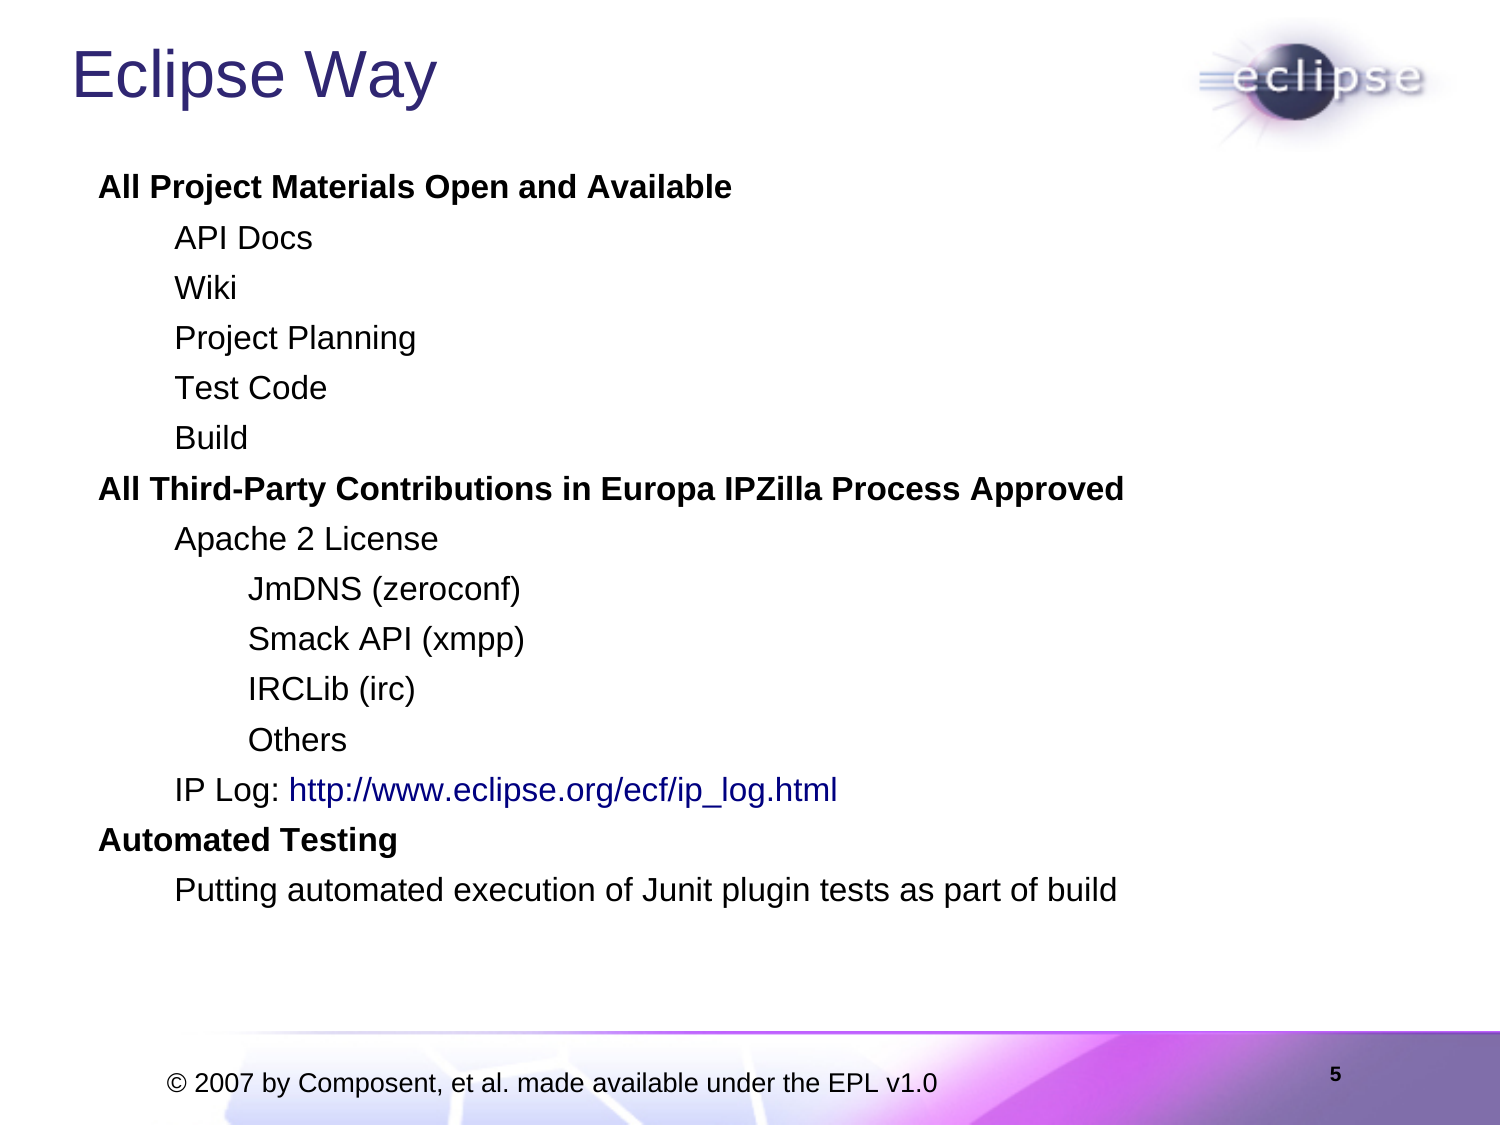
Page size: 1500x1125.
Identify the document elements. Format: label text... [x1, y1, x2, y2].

title Eclipse Way [56, 40, 1386, 131]
list All Project Materials Open and Available API Docs Wiki Project Planning Test Code Build All Third-Party Contributions in Europa IPZilla Process Approved Apache 2 License JmDNS (zeroconf) Smack API (xmpp) IRCLib (irc) Others IP Log: http://www.eclipse.org/ecf/ip_log.html Automated Testing Putting automated execution of Junit plugin tests as part of build [97, 170, 1388, 1053]
picture [1164, 17, 1465, 152]
picture [92, 1031, 1500, 1125]
